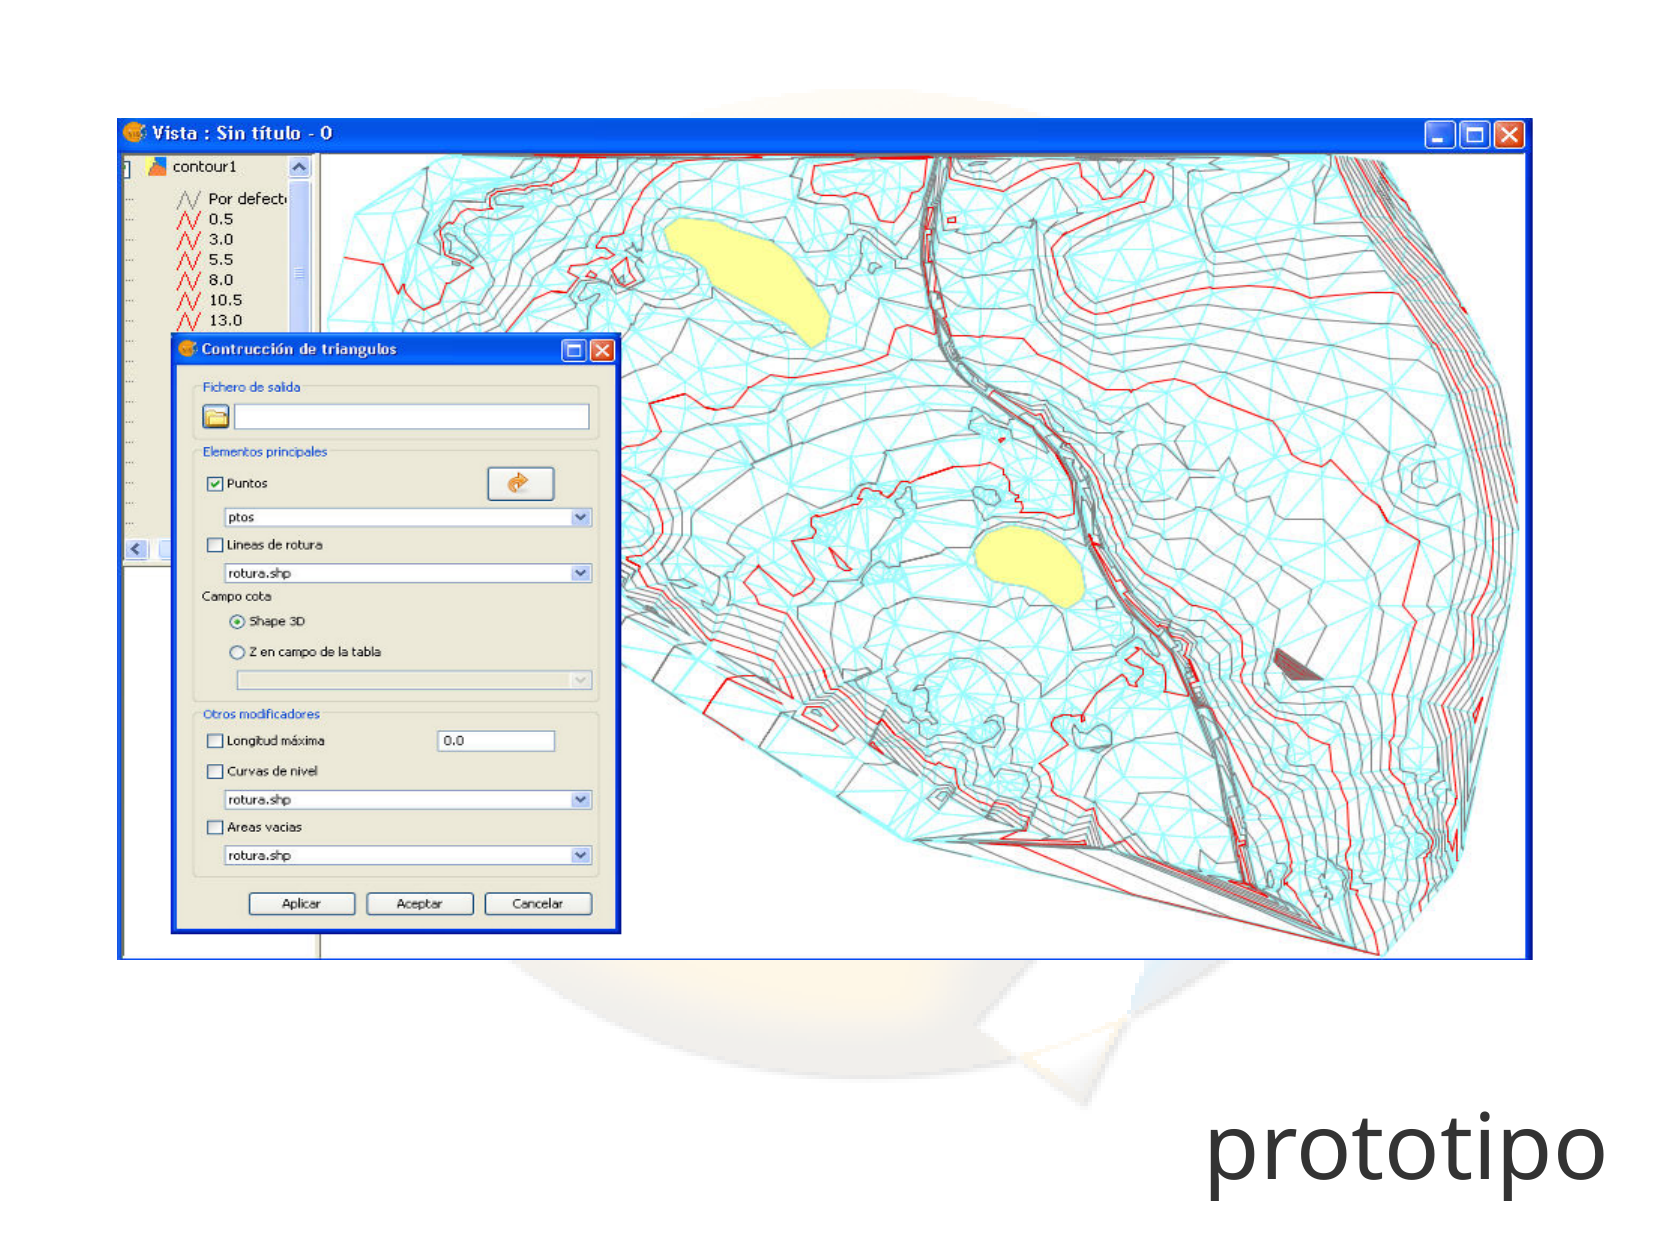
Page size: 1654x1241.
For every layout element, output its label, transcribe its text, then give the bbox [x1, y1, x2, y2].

text_box prototipo [620, 1077, 1625, 1211]
picture [117, 118, 1536, 960]
